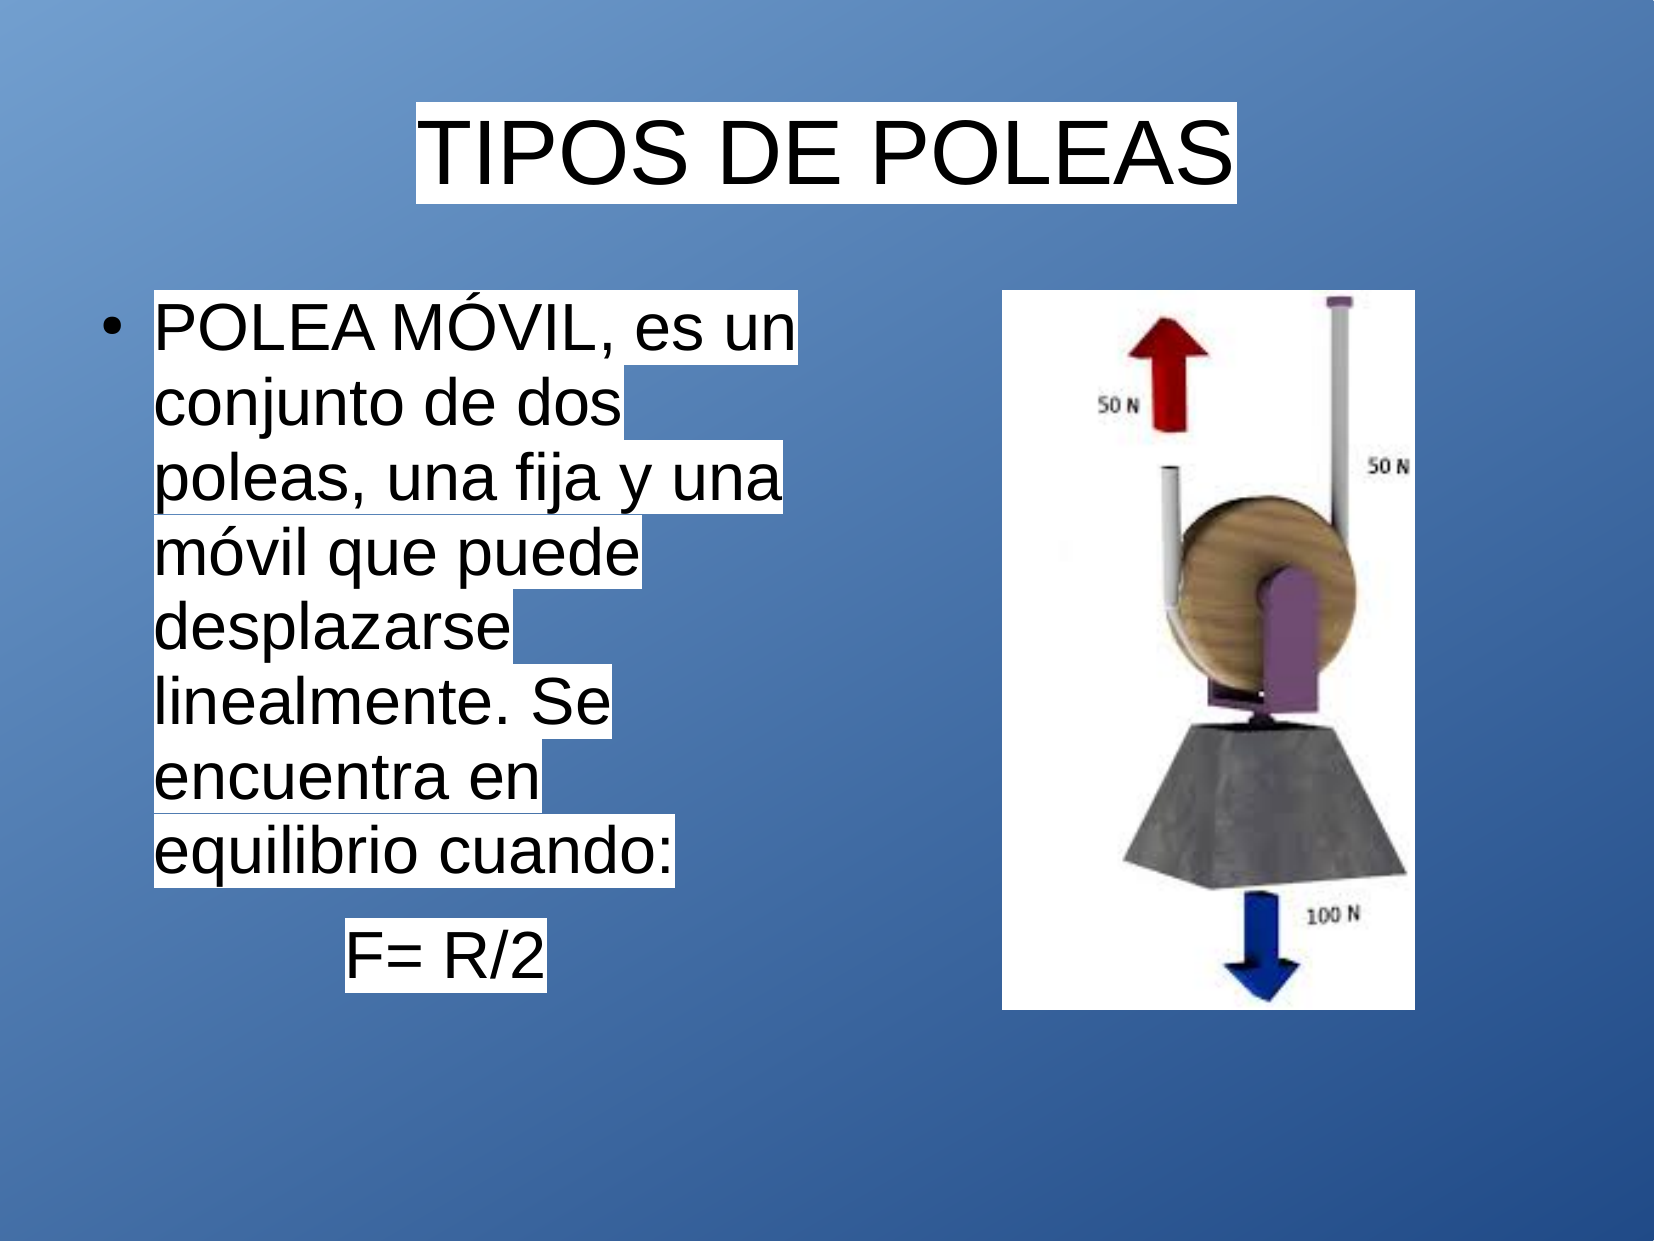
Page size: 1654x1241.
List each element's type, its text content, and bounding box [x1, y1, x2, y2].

list POLEA MÓVIL, es un conjunto de dos poleas, una fija y una móvil que puede desplazarse linealmente. Se encuentra en equilibrio cuando: F= R/2 [82, 290, 809, 1010]
title TIPOS DE POLEAS [82, 49, 1571, 257]
picture [1002, 290, 1415, 1010]
